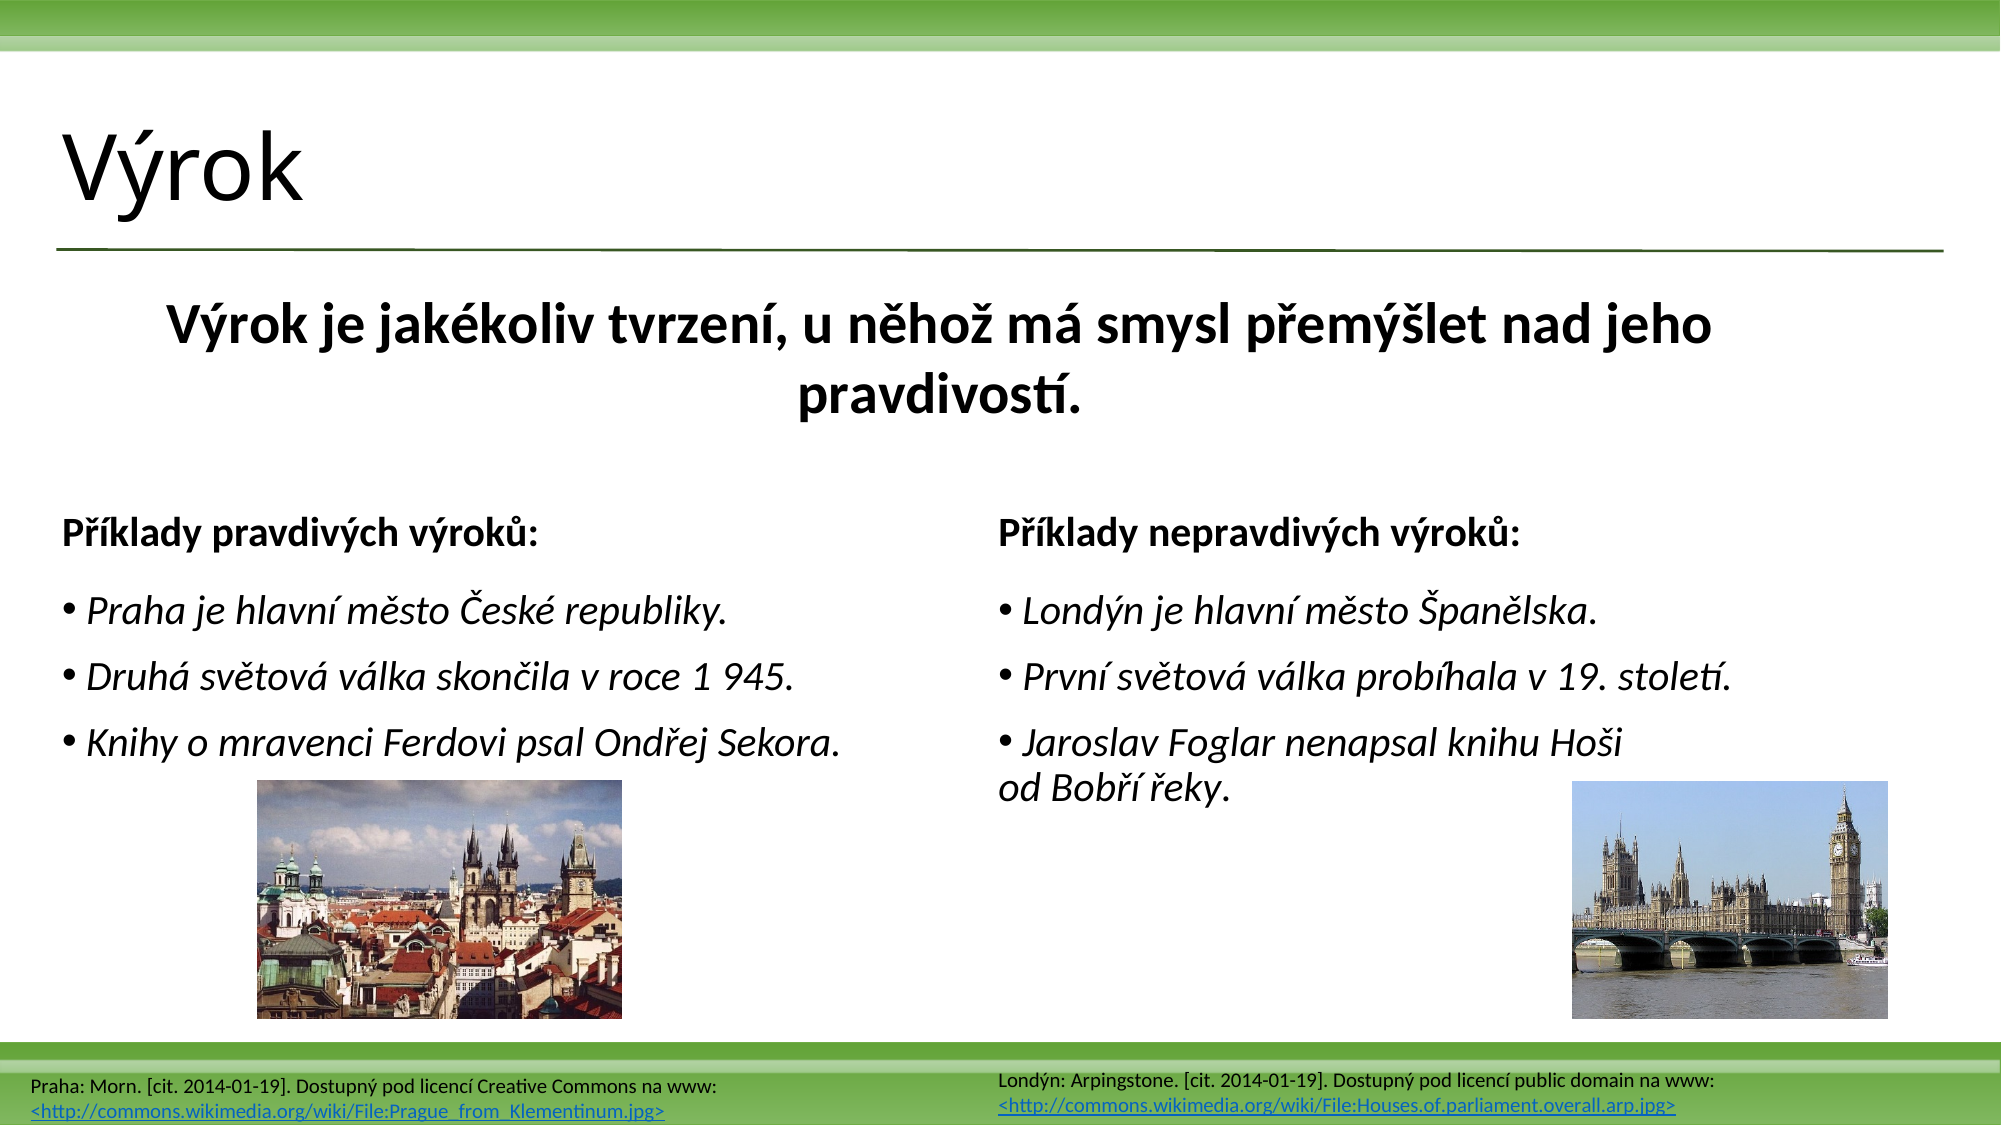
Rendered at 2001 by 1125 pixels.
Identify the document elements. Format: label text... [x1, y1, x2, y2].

list Příklady pravdivých výroků: Praha je hlavní město České republiky. Druhá světová válka skončila v roce 1 945. Knihy o mravenci Ferdovi psal Ondřej Sekora. [47, 502, 941, 937]
picture [257, 780, 622, 1019]
text_box Londýn: Arpingstone. [cit. 2014-01-19]. Dostupný pod licencí public domain na www: <http://commons.wikimedia.org/wiki/File:Houses.of.parliament.overall.arp.jpg> [983, 1059, 1984, 1125]
picture [0, 1058, 2001, 1075]
picture [0, 34, 2001, 53]
text_box Praha: Morn. [cit. 2014-01-19]. Dostupný pod licencí Creative Commons na www: <http://commons.wikimedia.org/wiki/File:Prague_from_Klementinum.jpg> [15, 1065, 983, 1125]
text_box Příklady nepravdivých výroků: Londýn je hlavní město Španělska. První světová válka probíhala v 19. století. Jaroslav Foglar nenapsal knihu Hoši od Bobří řeky. [983, 502, 1912, 937]
picture [1572, 781, 1888, 1019]
text_box Výrok je jakékoliv tvrzení, u něhož má smysl přemýšlet nad jeho pravdivostí. [115, 277, 1766, 503]
title Výrok [47, 61, 1773, 280]
